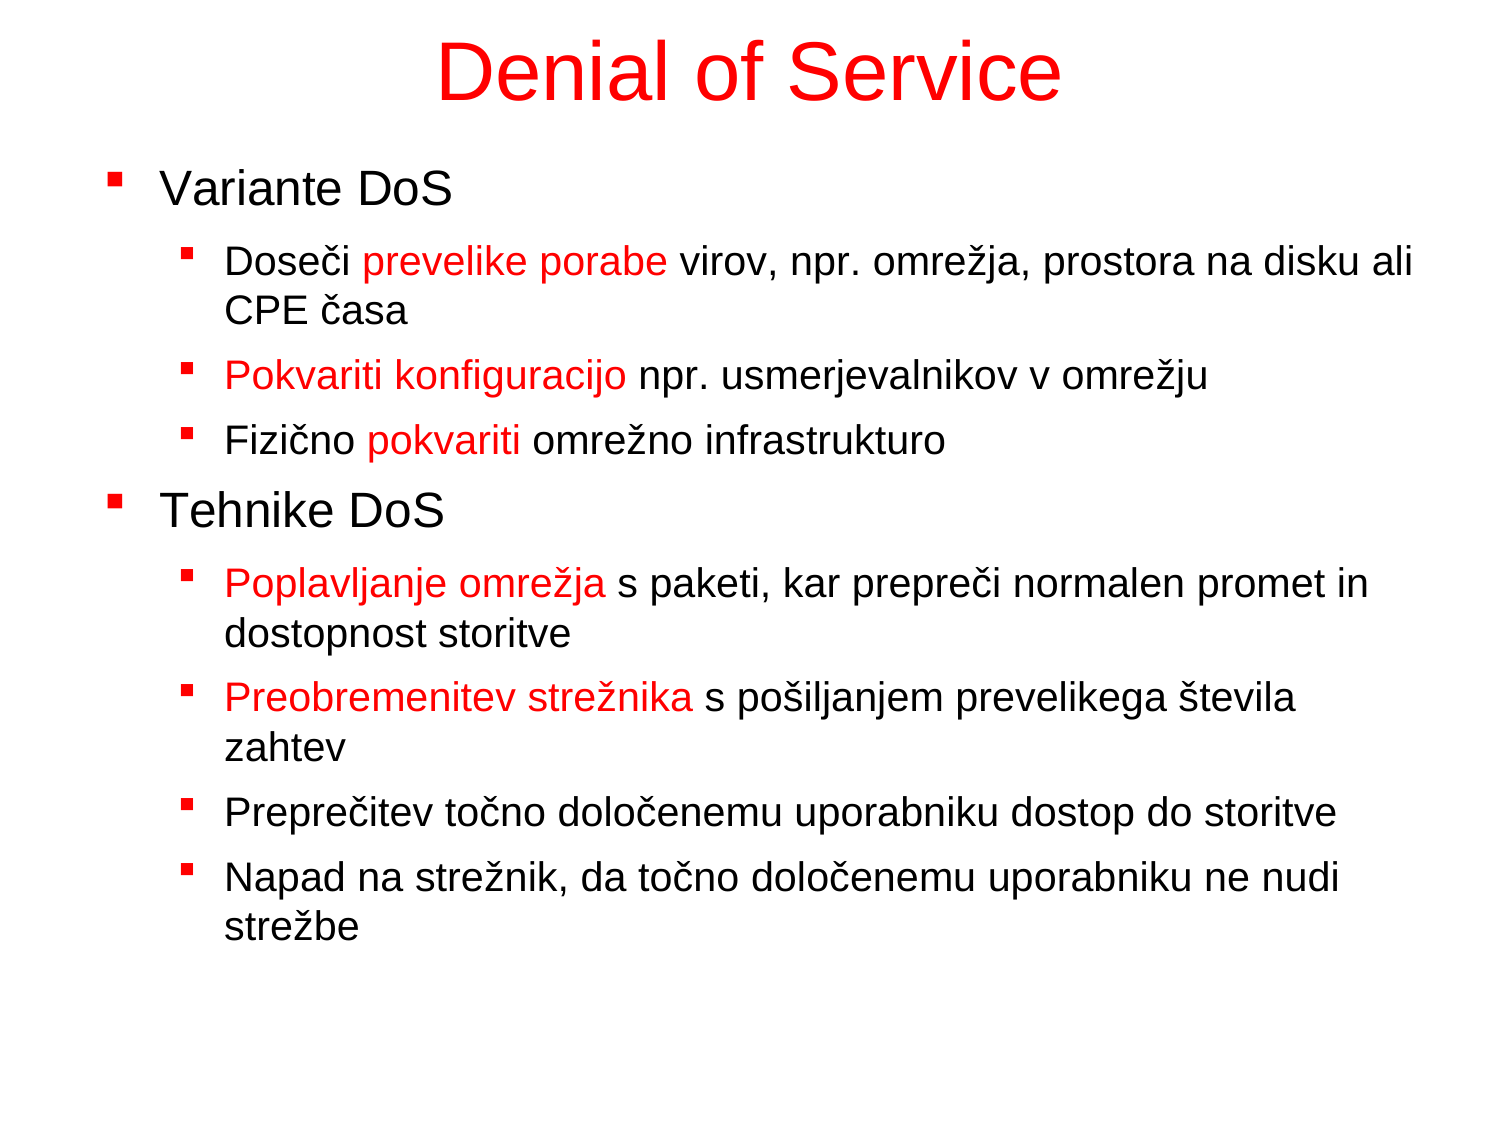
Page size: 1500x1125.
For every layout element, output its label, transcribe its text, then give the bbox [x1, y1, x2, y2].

list Variante DoS Doseči prevelike porabe virov, npr. omrežja, prostora na disku ali CPE časa Pokvariti konfiguracijo npr. usmerjevalnikov v omrežju Fizično pokvariti omrežno infrastrukturo Tehnike DoS Poplavljanje omrežja s paketi, kar prepreči normalen promet in dostopnost storitve Preobremenitev strežnika s pošiljanjem prevelikega števila zahtev Preprečitev točno določenemu uporabniku dostop do storitve Napad na strežnik, da točno določenemu uporabniku ne nudi strežbe [88, 148, 1439, 966]
title Denial of Service [0, 9, 1500, 126]
